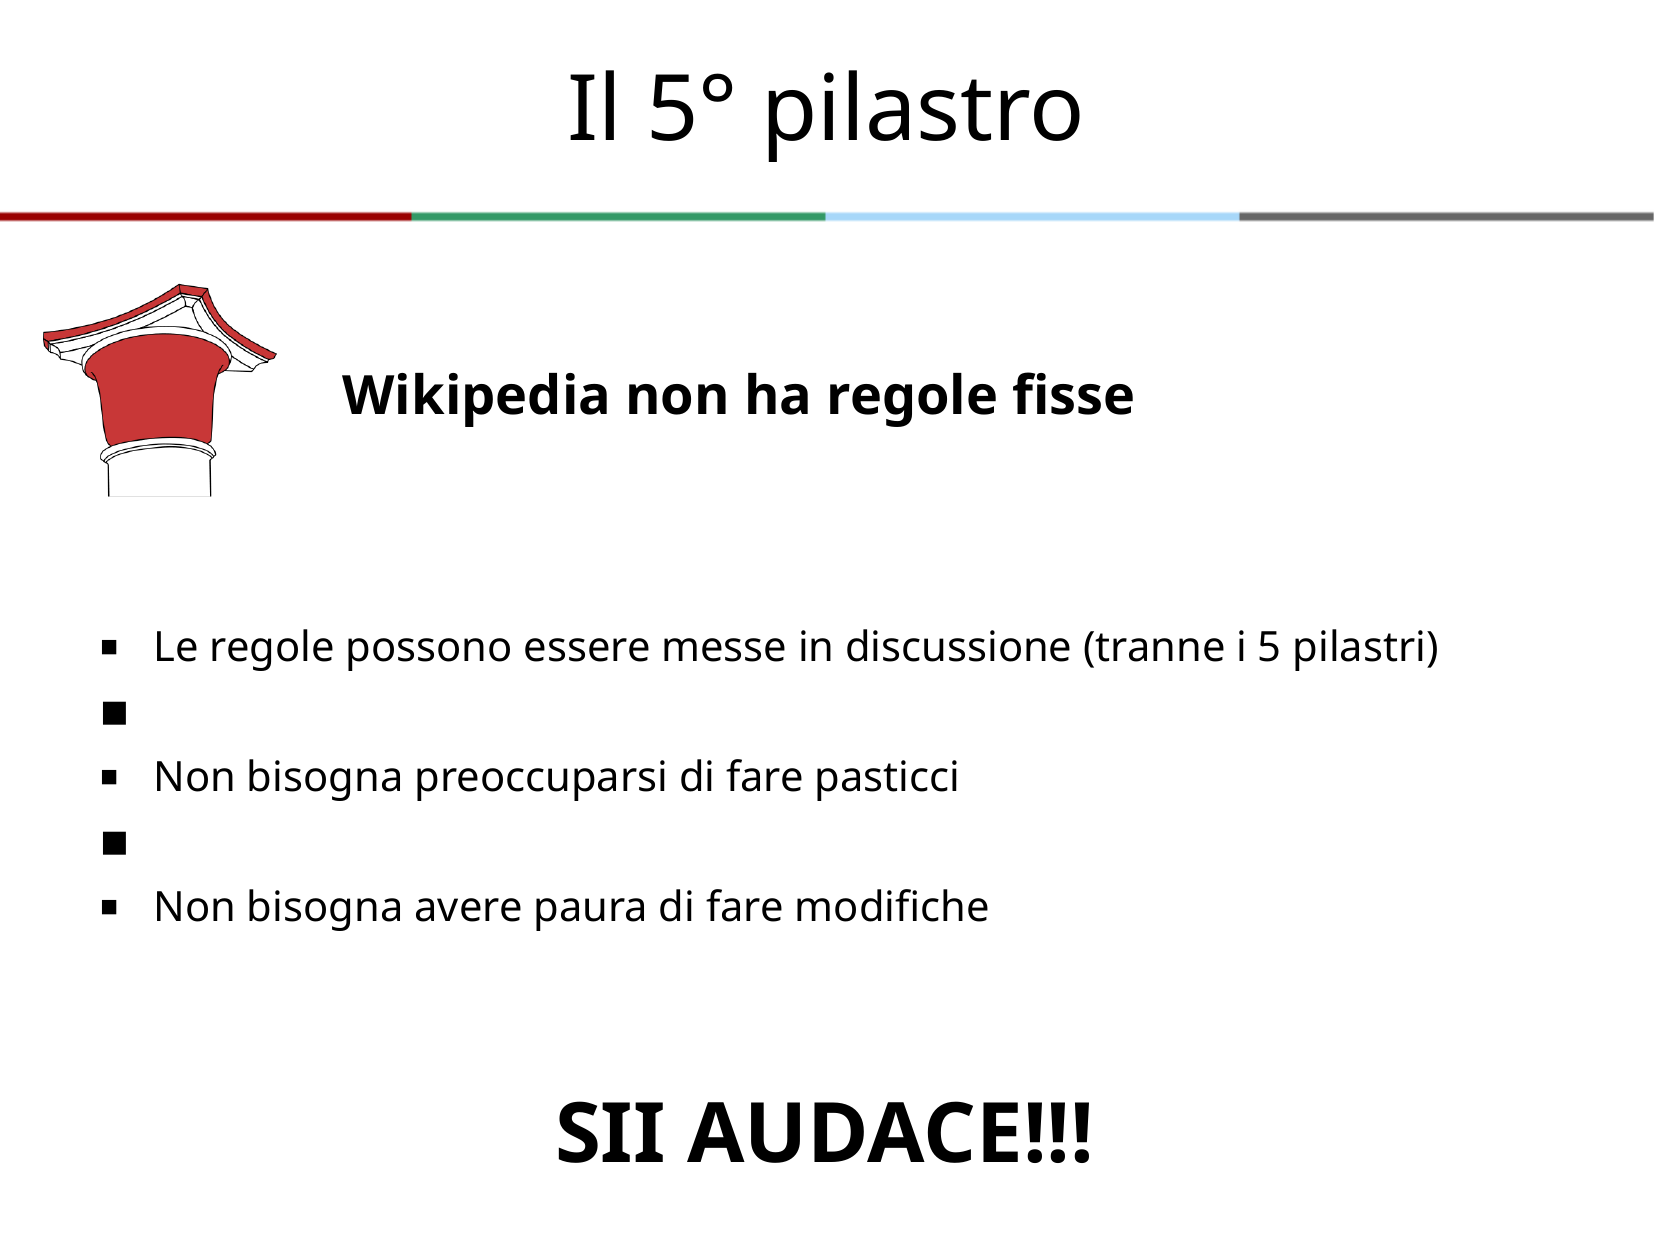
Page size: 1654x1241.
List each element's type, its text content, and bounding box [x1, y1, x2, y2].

picture [41, 283, 278, 497]
text_box Le regole possono essere messe in discussione (tranne i 5 pilastri) Non bisogna preoccuparsi di fare pasticci Non bisogna avere paura di fare modifiche [64, 620, 1542, 1040]
picture [0, 200, 1654, 235]
text_box Il 5° pilastro [82, 0, 1571, 200]
text_box SII AUDACE!!! [0, 1078, 1654, 1174]
text_box Wikipedia non ha regole fisse [342, 360, 1607, 455]
